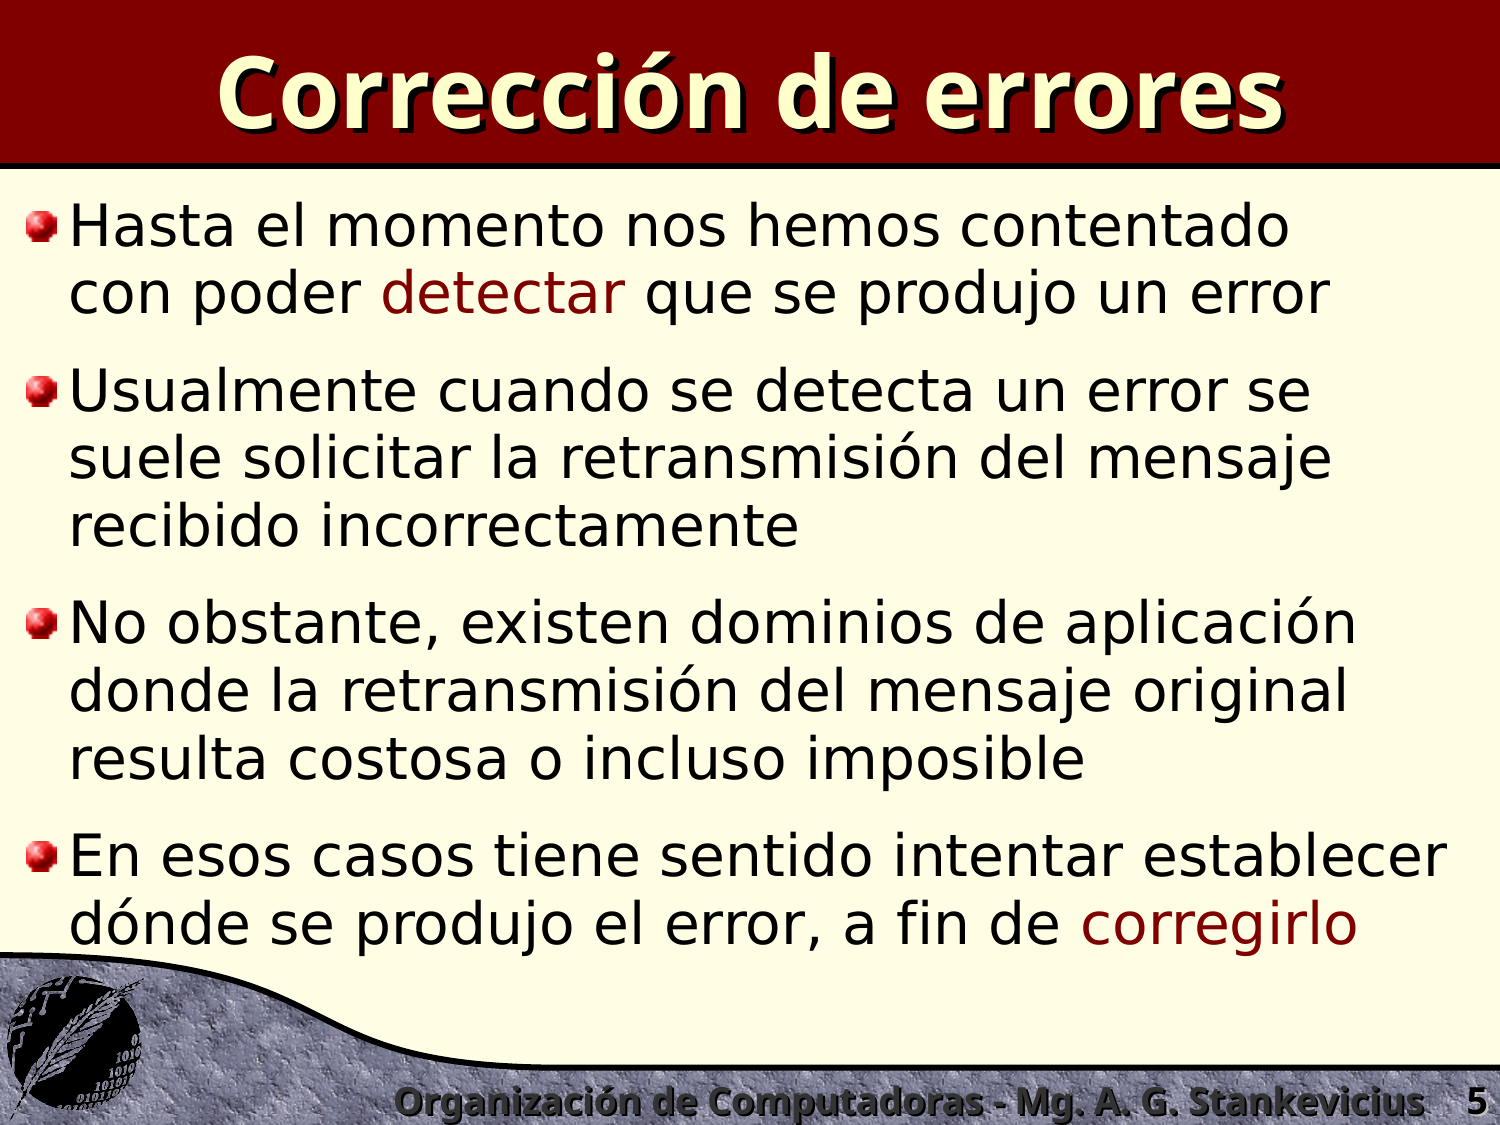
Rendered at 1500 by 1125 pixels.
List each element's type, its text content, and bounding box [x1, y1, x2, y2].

picture [802, 1100, 806, 1110]
title Corrección de errores [15, 5, 1485, 160]
picture [0, 959, 1500, 1125]
picture [448, 1100, 455, 1110]
list Hasta el momento nos hemos contentado con poder detectar que se produjo un error Usualmente cuando se detecta un error se suele solicitar la retransmisión del mensaje recibido incorrectamente No obstante, existen dominios de aplicación donde la retransmisión del mensaje original resulta costosa o incluso imposible En esos casos tiene sentido intentar establecer dónde se produjo el error, a fin de corregirlo [11, 192, 1486, 962]
picture [1058, 1100, 1065, 1110]
